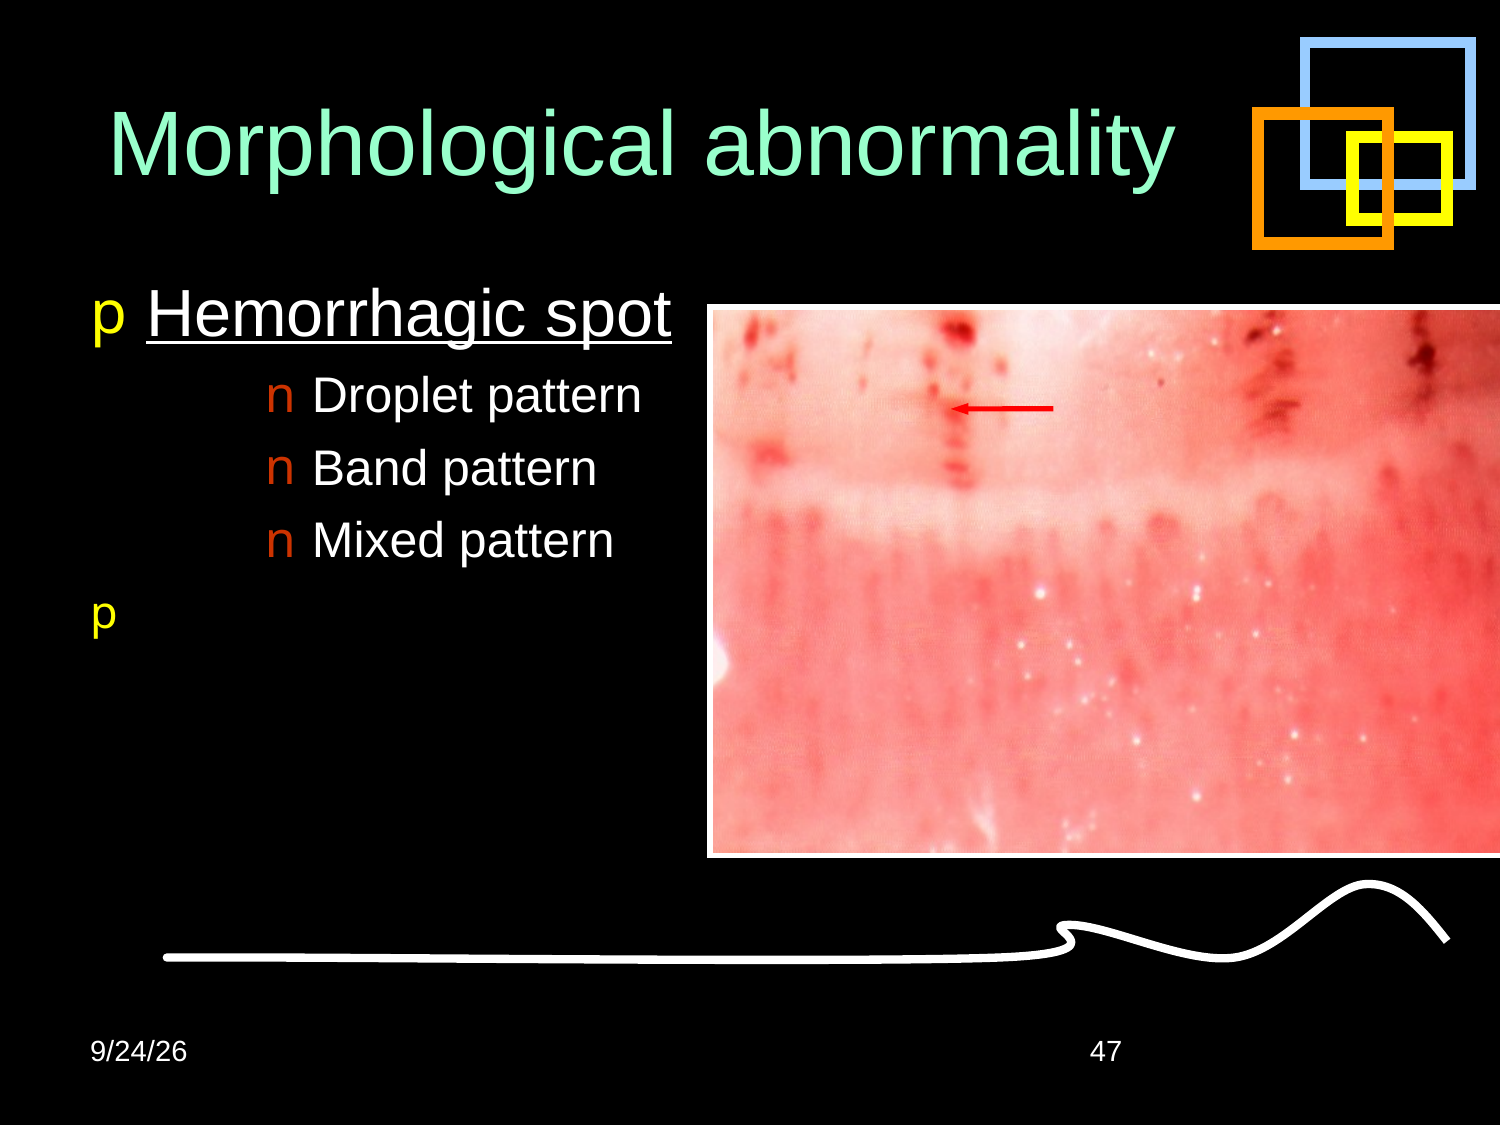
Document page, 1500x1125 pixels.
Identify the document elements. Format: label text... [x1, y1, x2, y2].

title Morphological abnormality [75, 45, 1211, 233]
list Hemorrhagic spot Droplet pattern Band pattern Mixed pattern [75, 262, 737, 1005]
text_box [75, 1024, 426, 1103]
text_box [1074, 1024, 1426, 1103]
picture [712, 309, 1500, 854]
